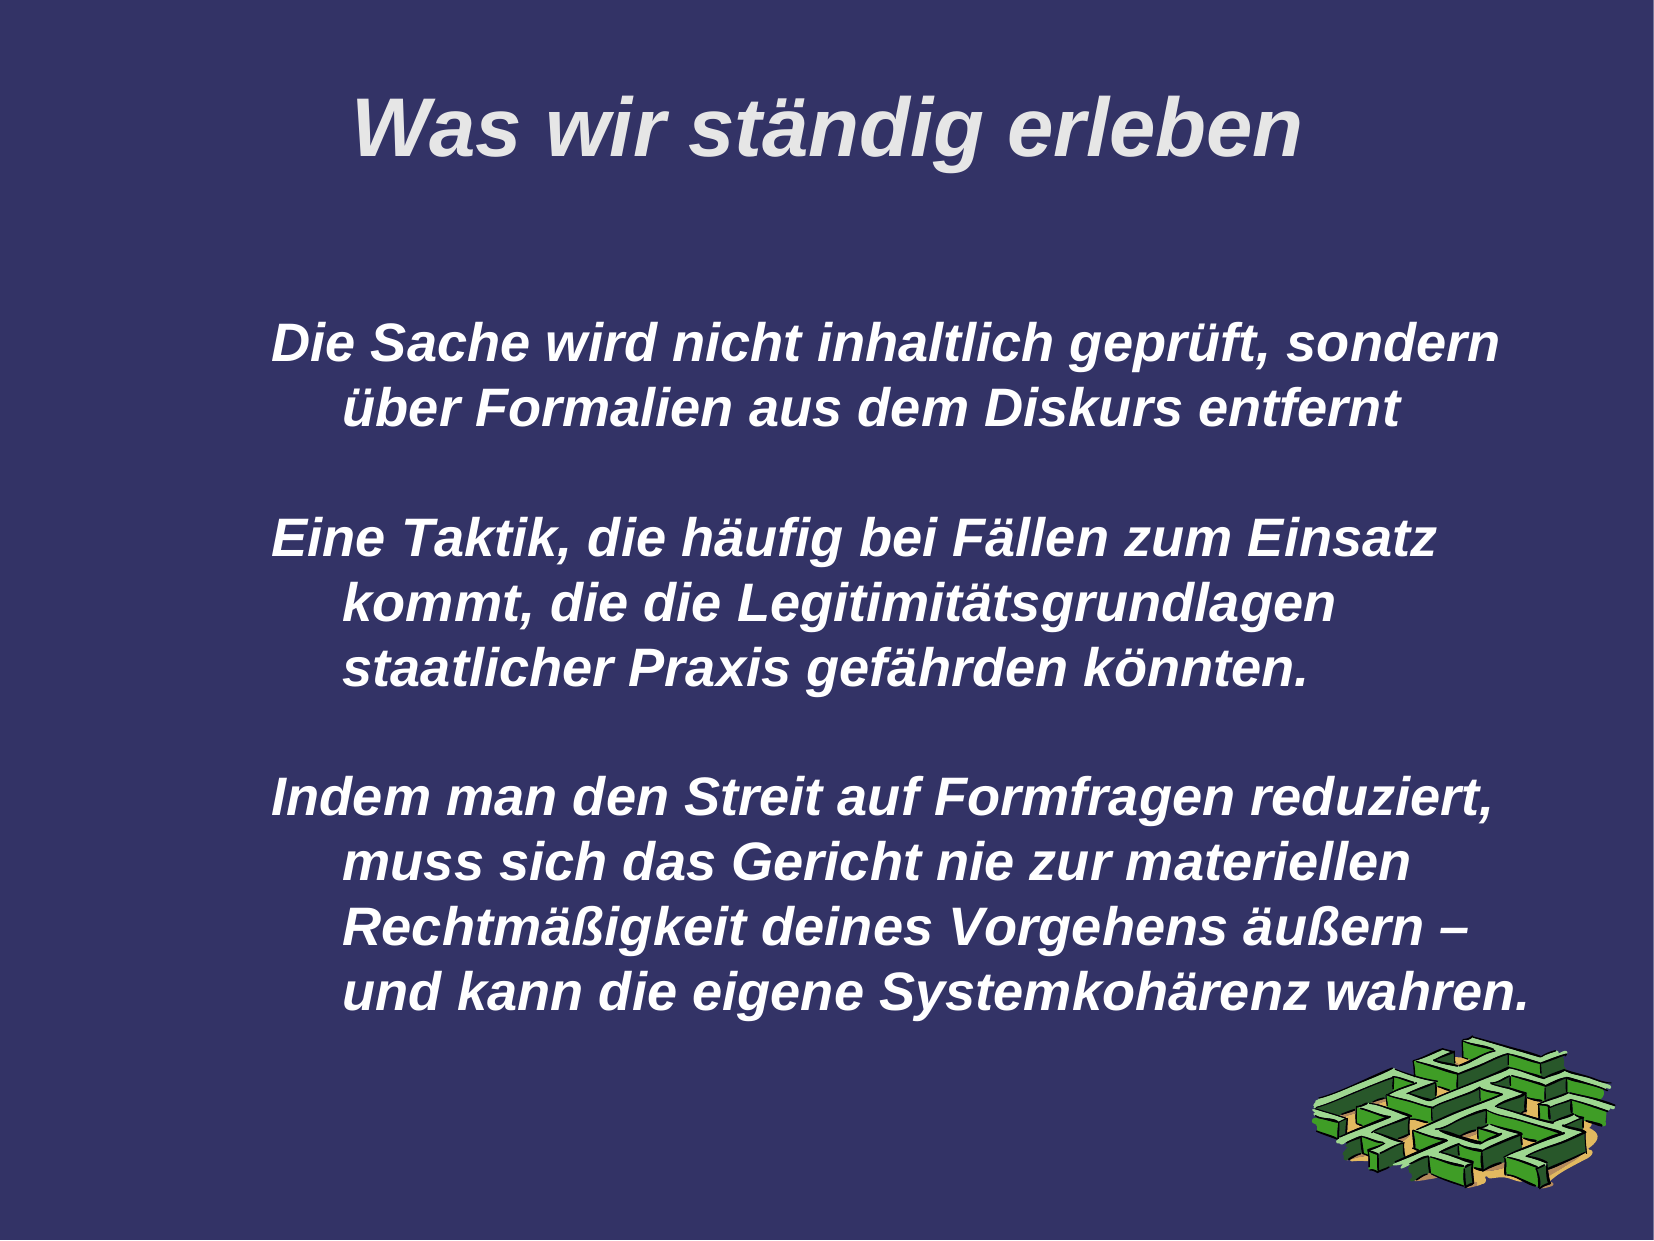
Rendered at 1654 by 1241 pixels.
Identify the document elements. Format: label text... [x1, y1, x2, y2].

list Die Sache wird nicht inhaltlich geprüft, sondern über Formalien aus dem Diskurs entfernt Eine Taktik, die häufig bei Fällen zum Einsatz kommt, die die Legitimitätsgrundlagen staatlicher Praxis gefährden könnten. Indem man den Streit auf Formfragen reduziert, muss sich das Gericht nie zur materiellen Rechtmäßigkeit deines Vorgehens äußern – und kann die eigene Systemkohärenz wahren. [177, 242, 1568, 1111]
title Was wir ständig erleben [121, 19, 1534, 227]
